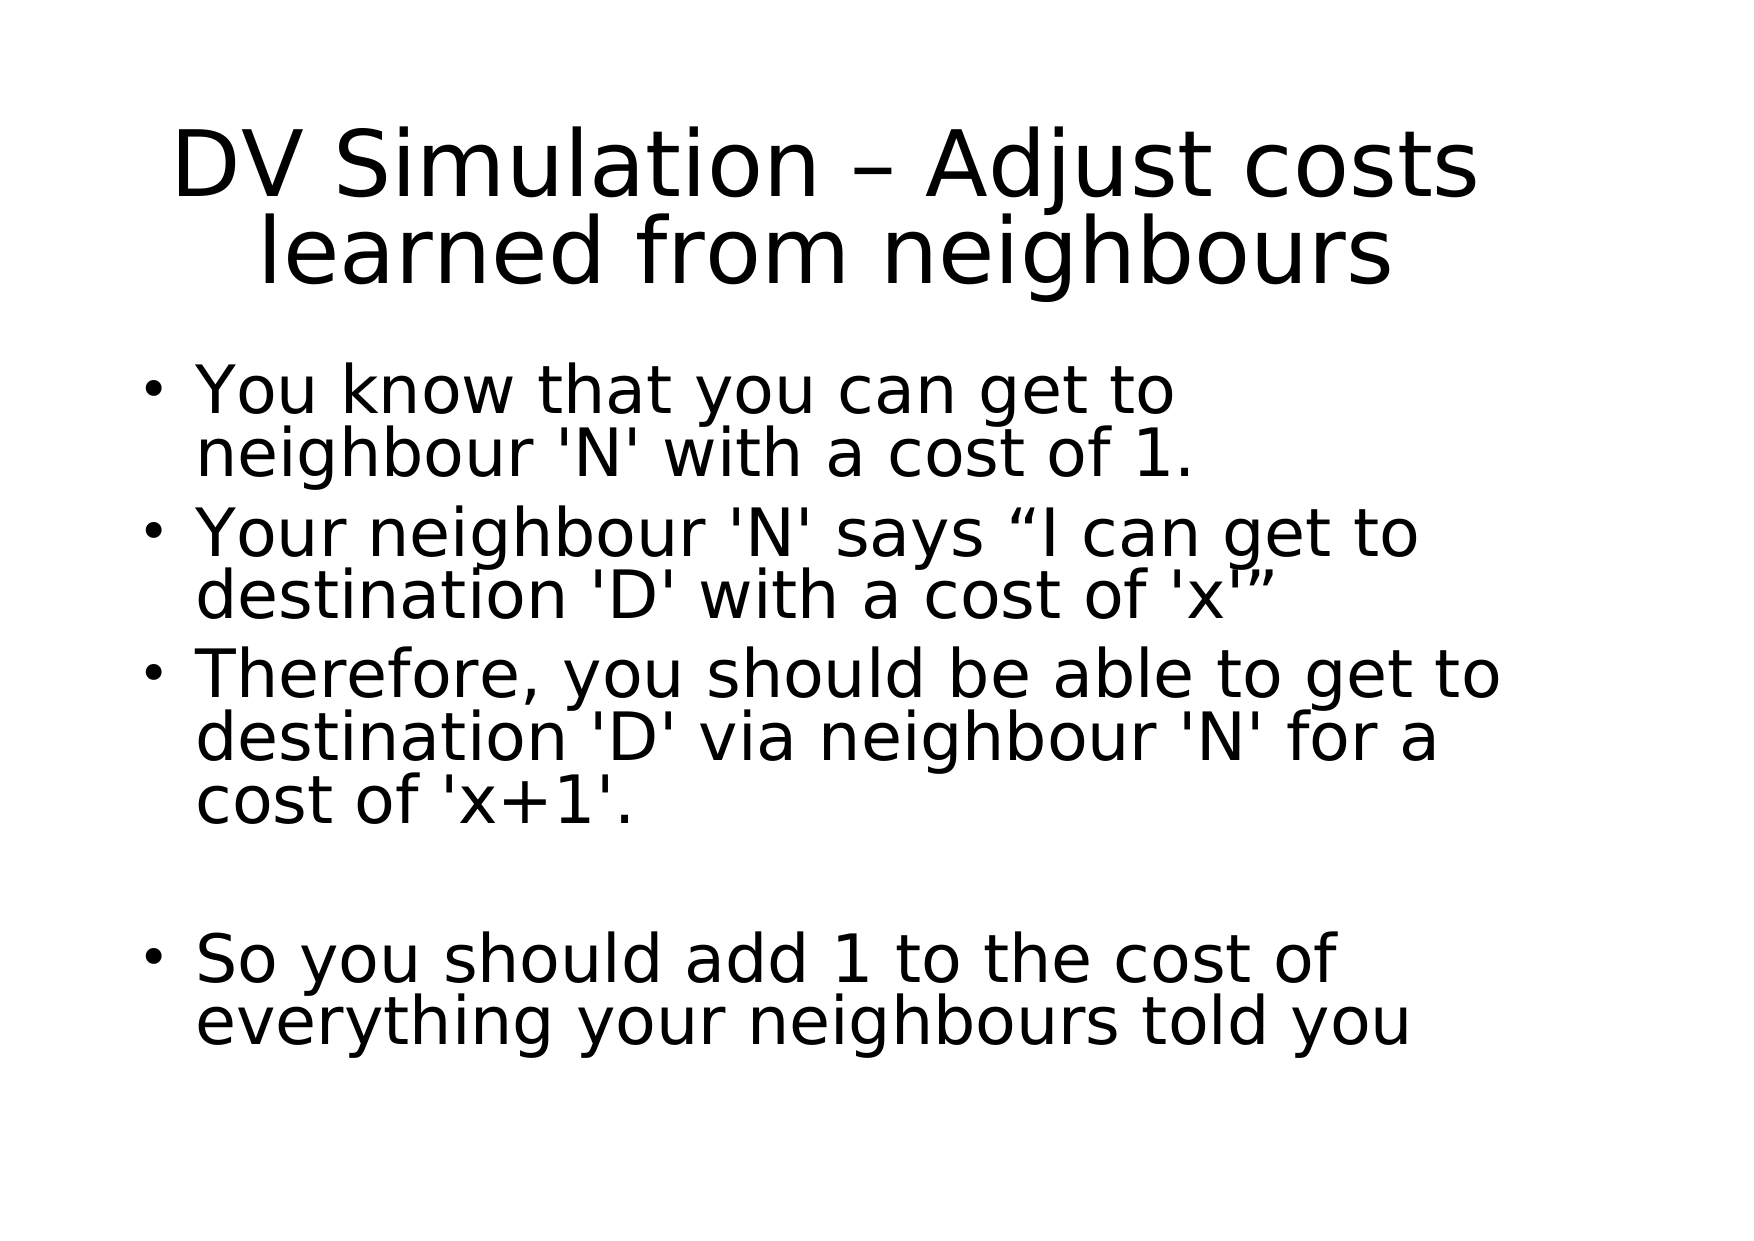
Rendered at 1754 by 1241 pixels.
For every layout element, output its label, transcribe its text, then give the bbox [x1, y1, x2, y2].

list You know that you can get to neighbour 'N' with a cost of 1. Your neighbour 'N' says “I can get to destination 'D' with a cost of 'x'” Therefore, you should be able to get to destination 'D' via neighbour 'N' for a cost of 'x+1'. So you should add 1 to the cost of everything your neighbours told you [127, 355, 1534, 1145]
title DV Simulation – Adjust costs learned from neighbours [123, 63, 1530, 364]
